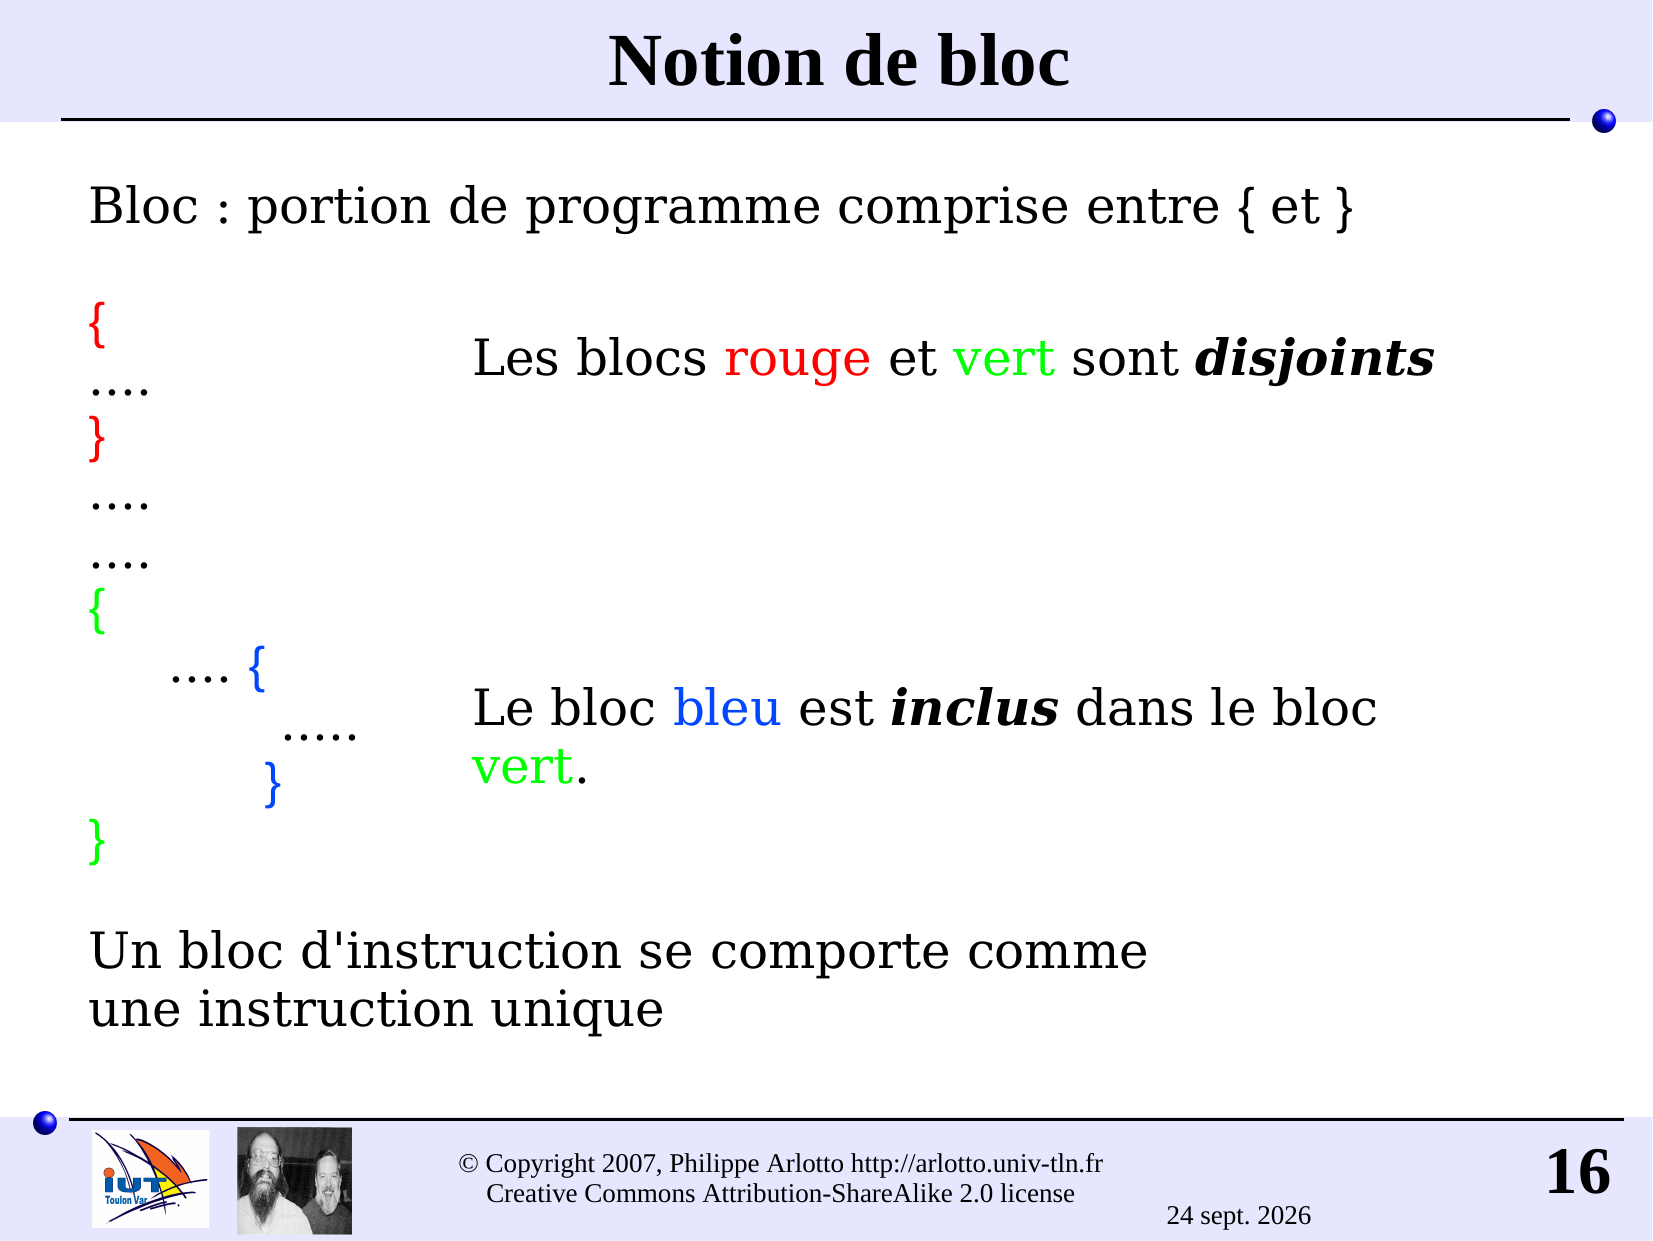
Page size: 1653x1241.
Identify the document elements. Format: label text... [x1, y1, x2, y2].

title Notion de bloc [95, 11, 1585, 110]
text_box Les blocs rouge et vert sont disjoints Le bloc bleu est inclus dans le bloc vert. [472, 328, 1436, 796]
picture [237, 1127, 352, 1235]
text_box Bloc : portion de programme comprise entre { et } { .... } .... .... { .... { ..... } } Un bloc d'instruction se comporte comme une instruction unique [88, 177, 1354, 1095]
